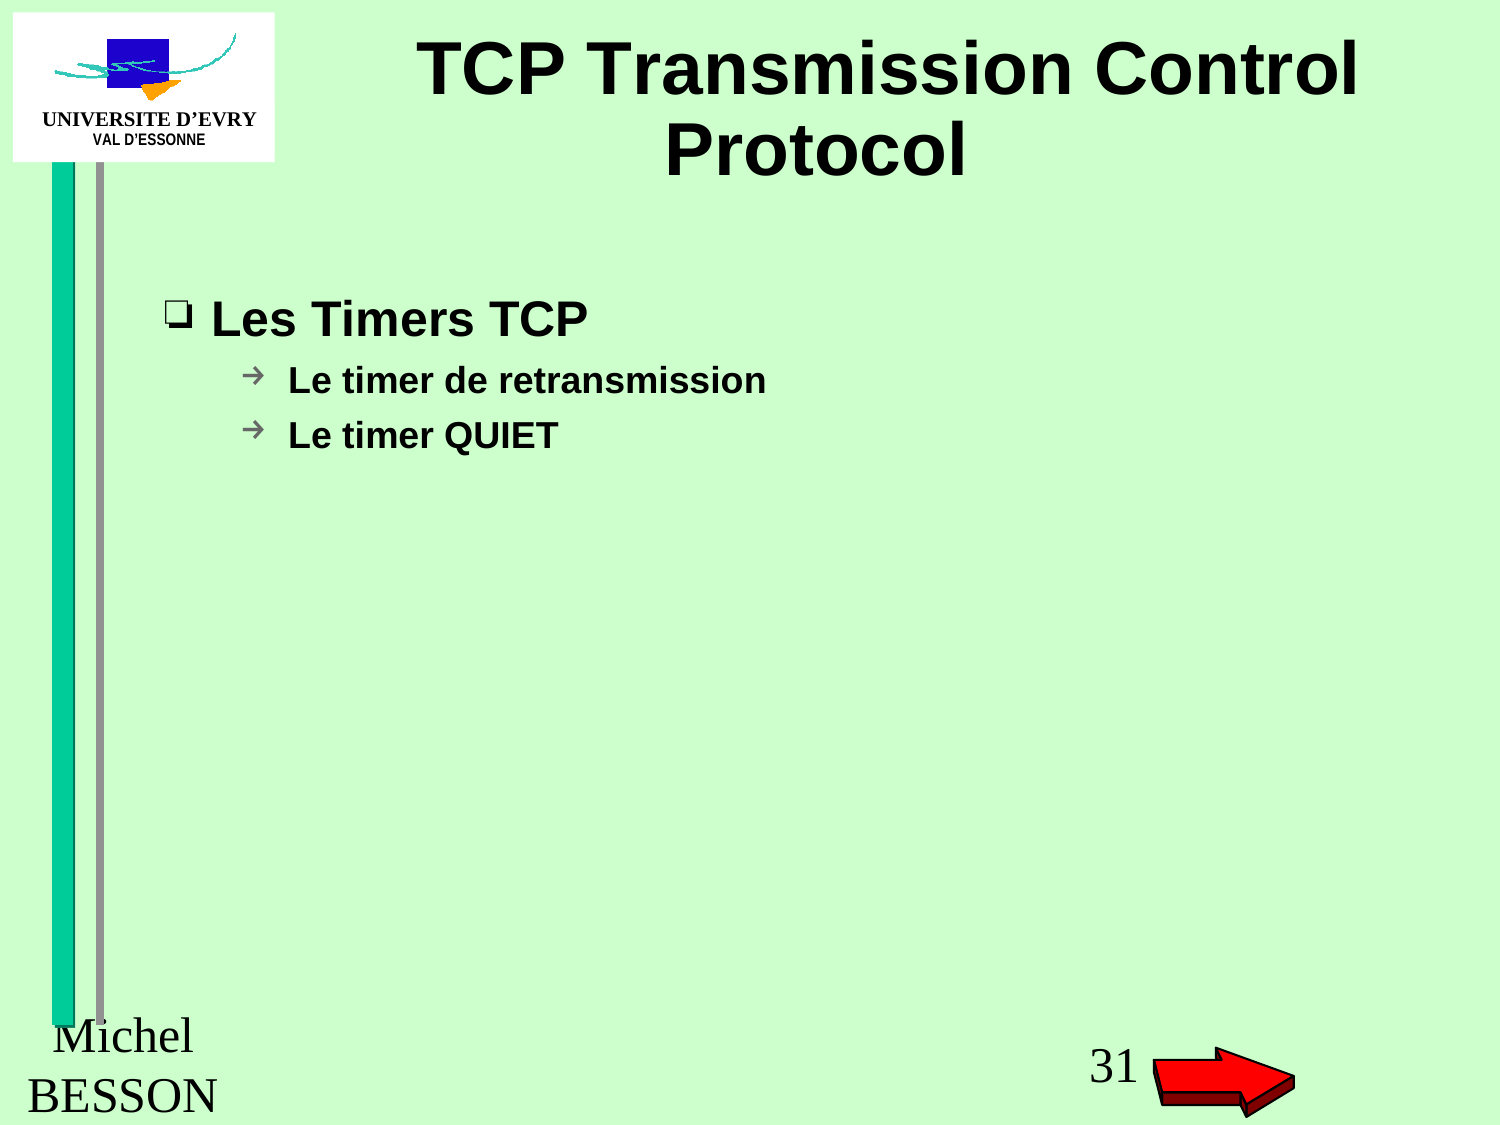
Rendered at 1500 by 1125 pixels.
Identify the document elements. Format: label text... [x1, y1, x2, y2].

title TCP Transmission Control Protocol [312, 22, 1466, 200]
text_box [1153, 1047, 1294, 1117]
list Les Timers TCP Le timer de retransmission Le timer QUIET [149, 285, 1196, 1051]
picture [24, 21, 263, 101]
